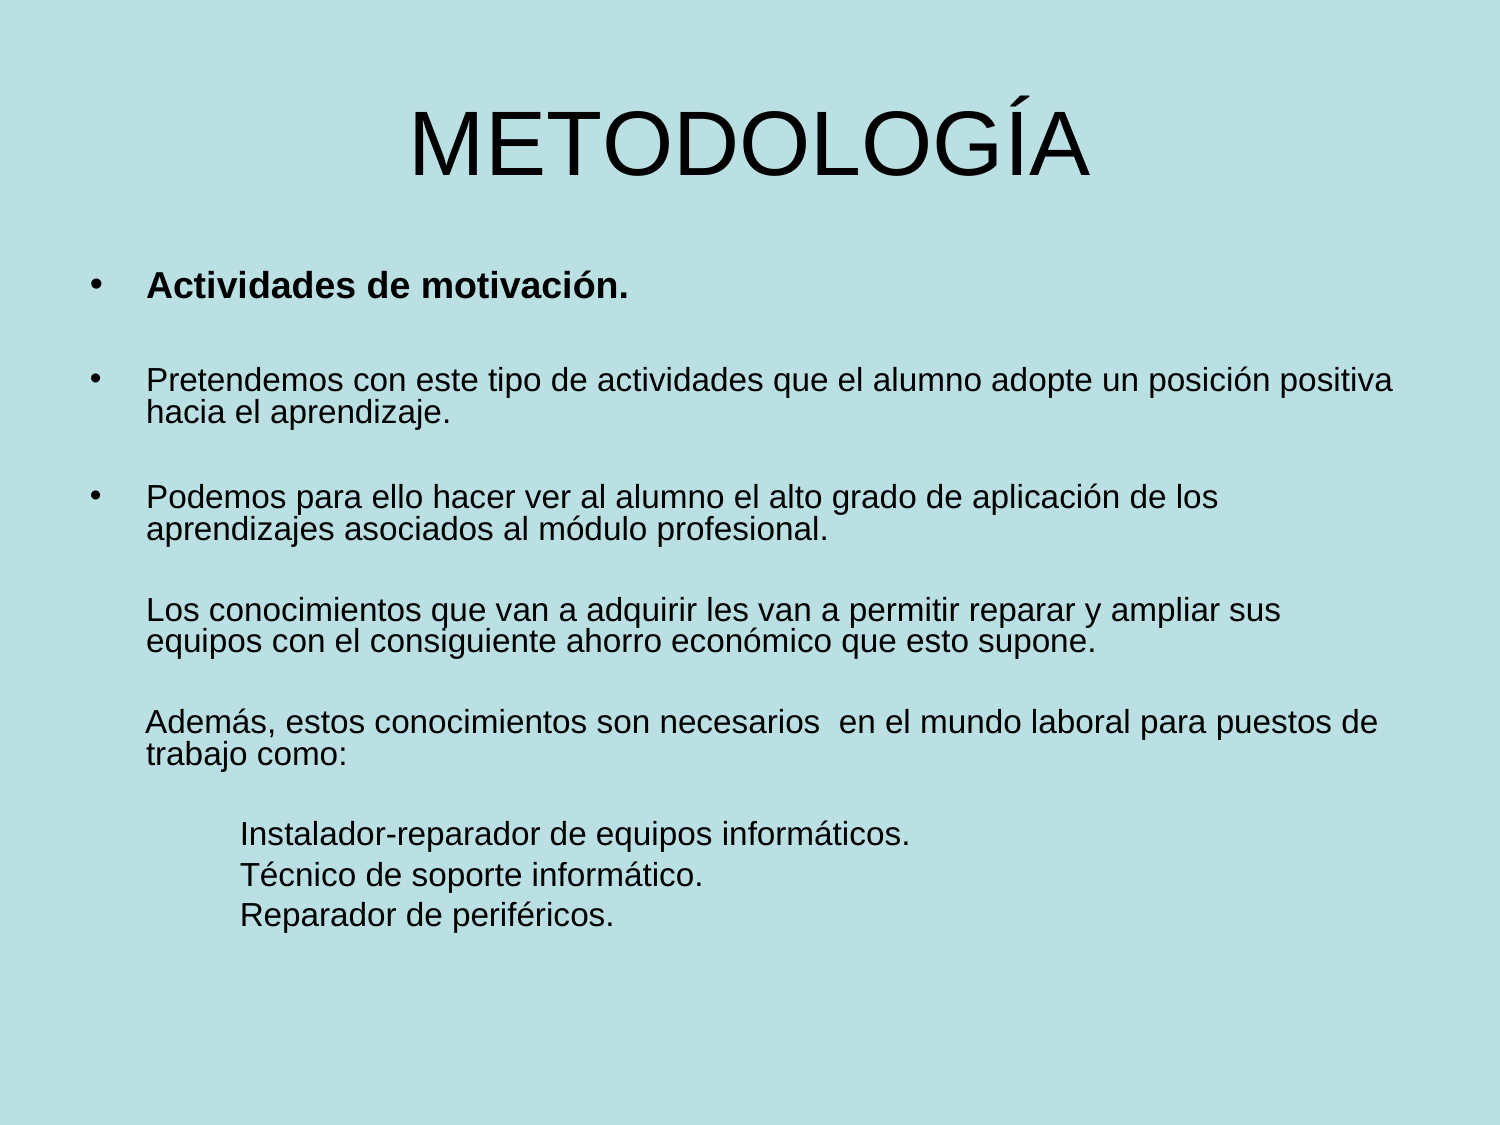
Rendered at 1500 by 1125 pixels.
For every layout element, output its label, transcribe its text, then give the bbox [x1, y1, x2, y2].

title METODOLOGÍA [75, 45, 1426, 233]
list Actividades de motivación. Pretendemos con este tipo de actividades que el alumno adopte un posición positiva hacia el aprendizaje. Podemos para ello hacer ver al alumno el alto grado de aplicación de los aprendizajes asociados al módulo profesional. Los conocimientos que van a adquirir les van a permitir reparar y ampliar sus equipos con el consiguiente ahorro económico que esto supone. Además, estos conocimientos son necesarios en el mundo laboral para puestos de trabajo como: Instalador-reparador de equipos informáticos. Técnico de soporte informático. Reparador de periféricos. [75, 262, 1426, 1006]
